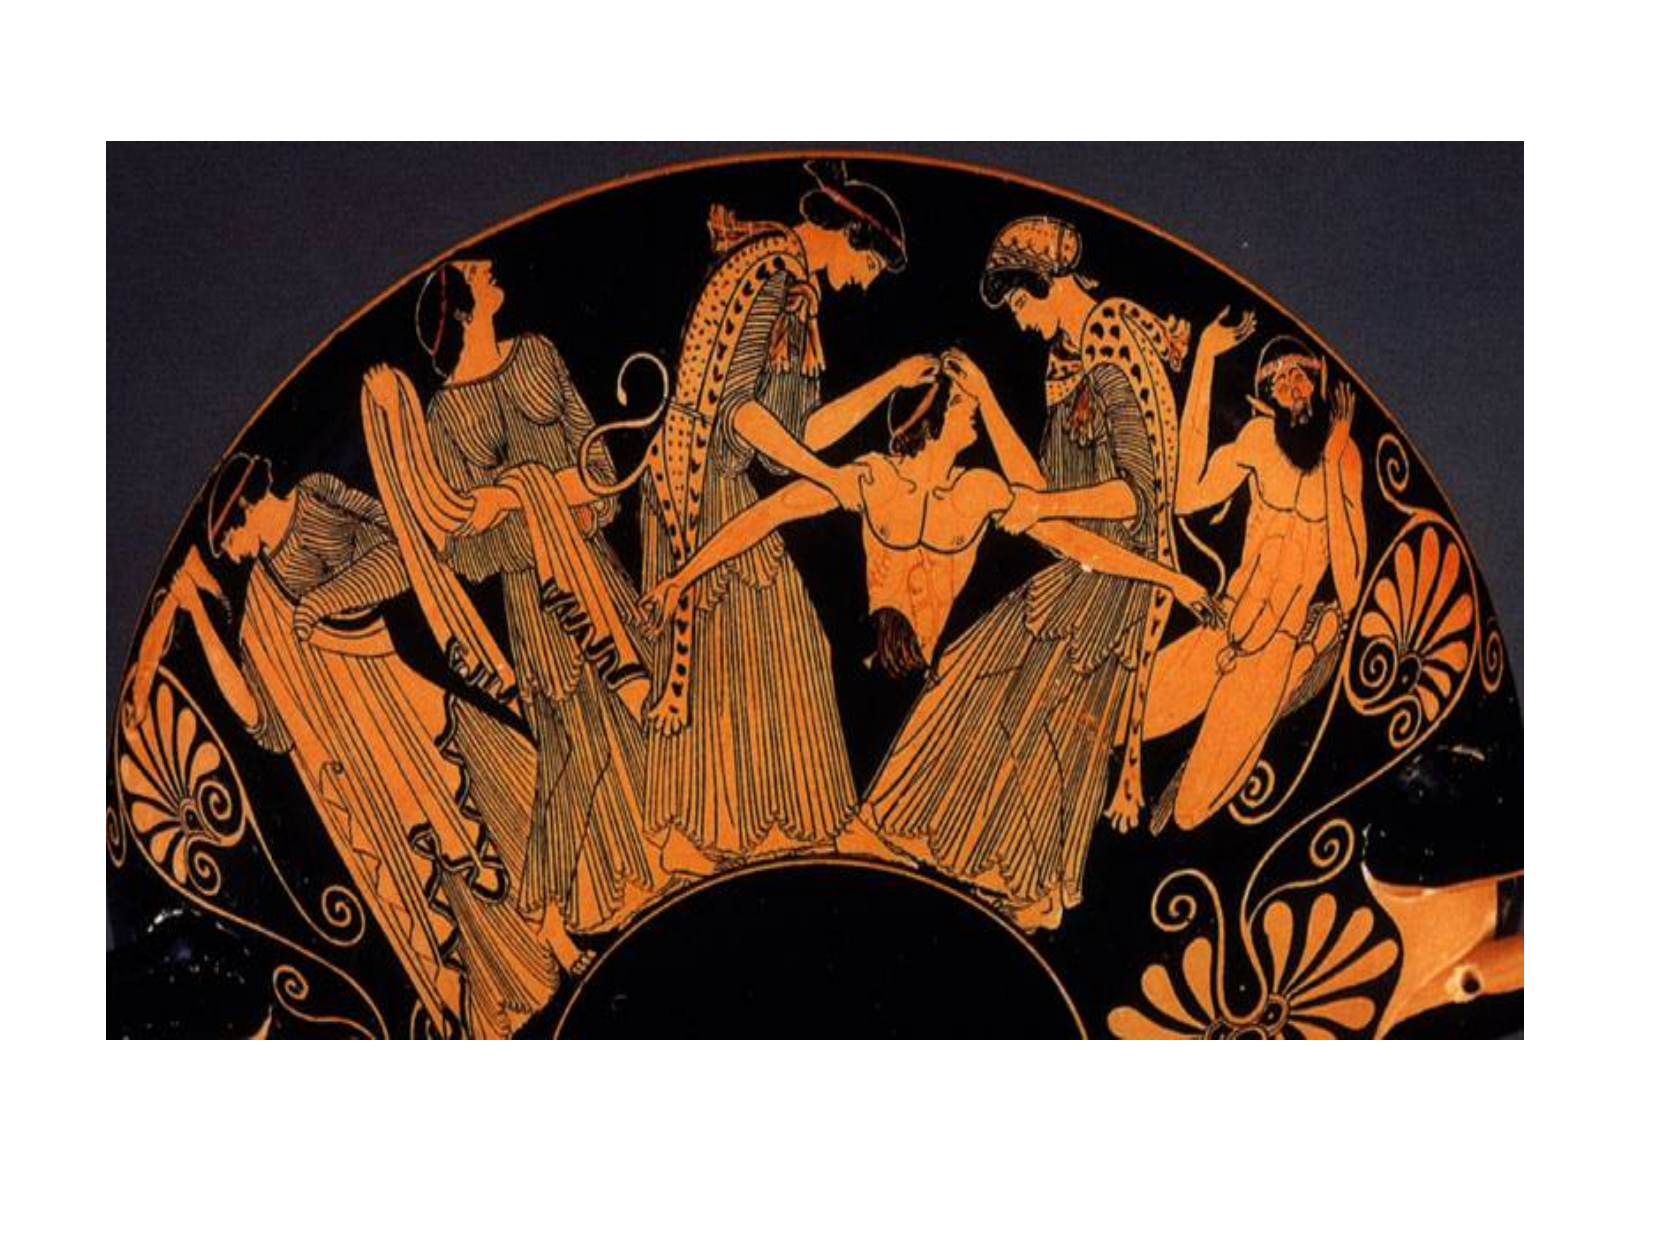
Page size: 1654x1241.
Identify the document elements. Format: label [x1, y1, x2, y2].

picture [106, 141, 1524, 1040]
